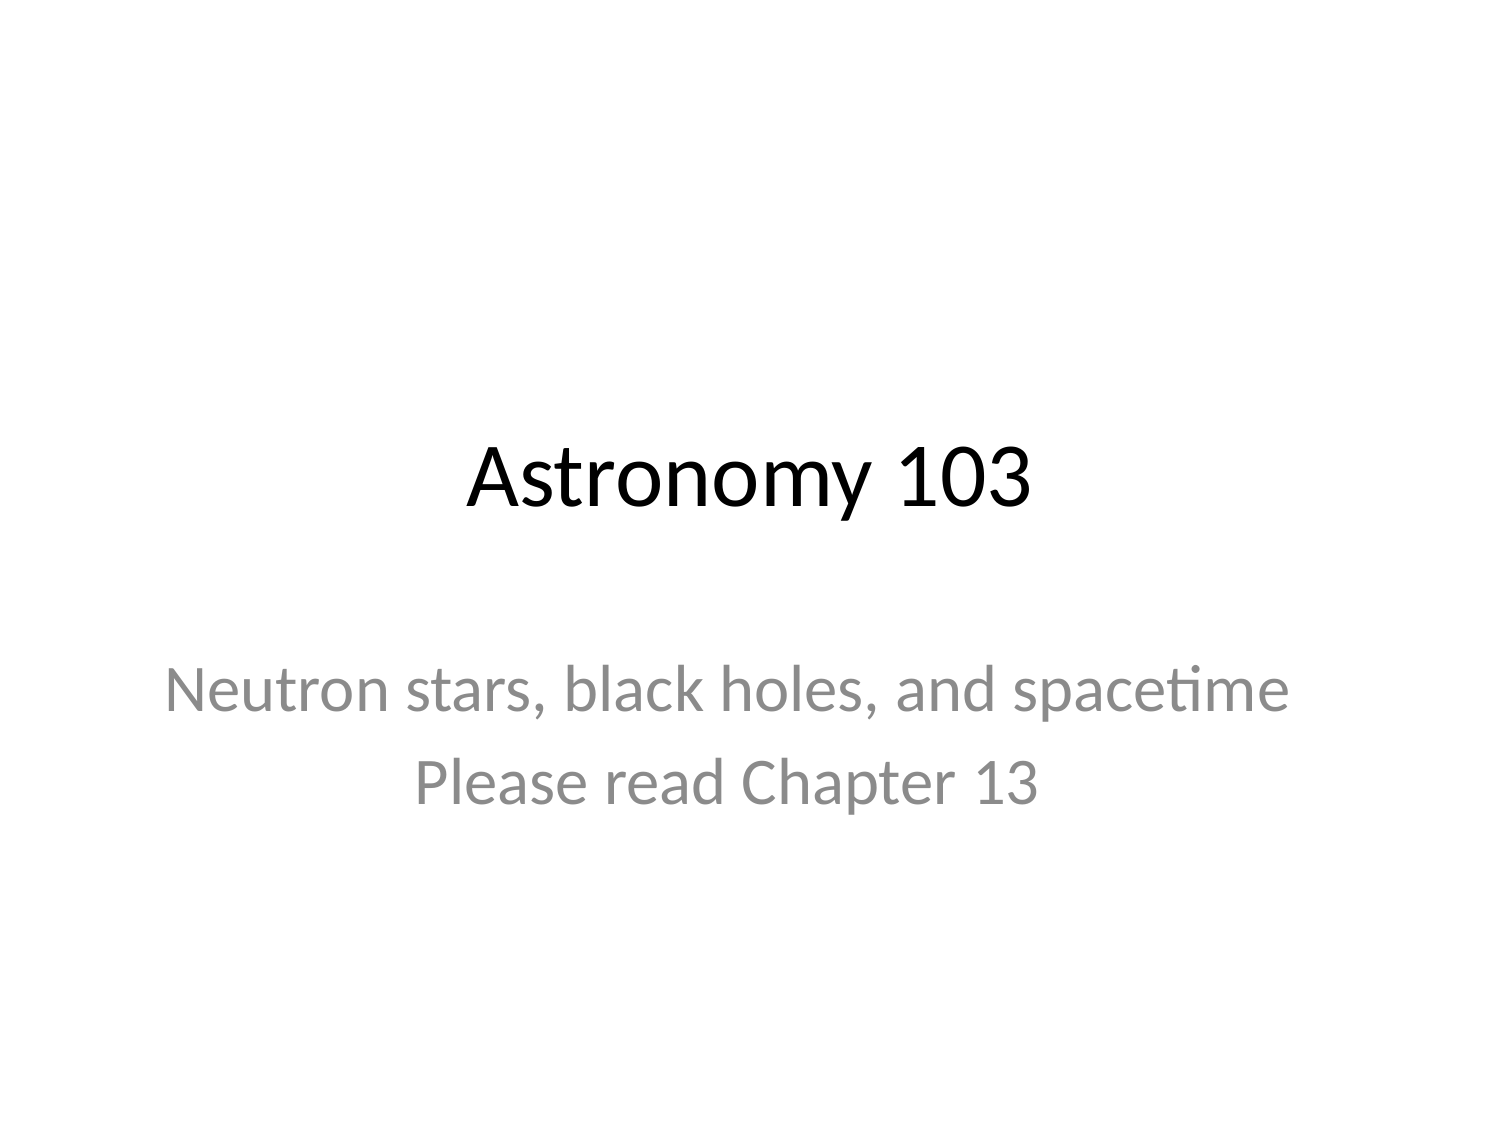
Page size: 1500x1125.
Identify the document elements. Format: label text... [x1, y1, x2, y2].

title Astronomy 103 [112, 349, 1388, 591]
subtitle Neutron stars, black holes, and spacetime Please read Chapter 13 [67, 637, 1388, 925]
